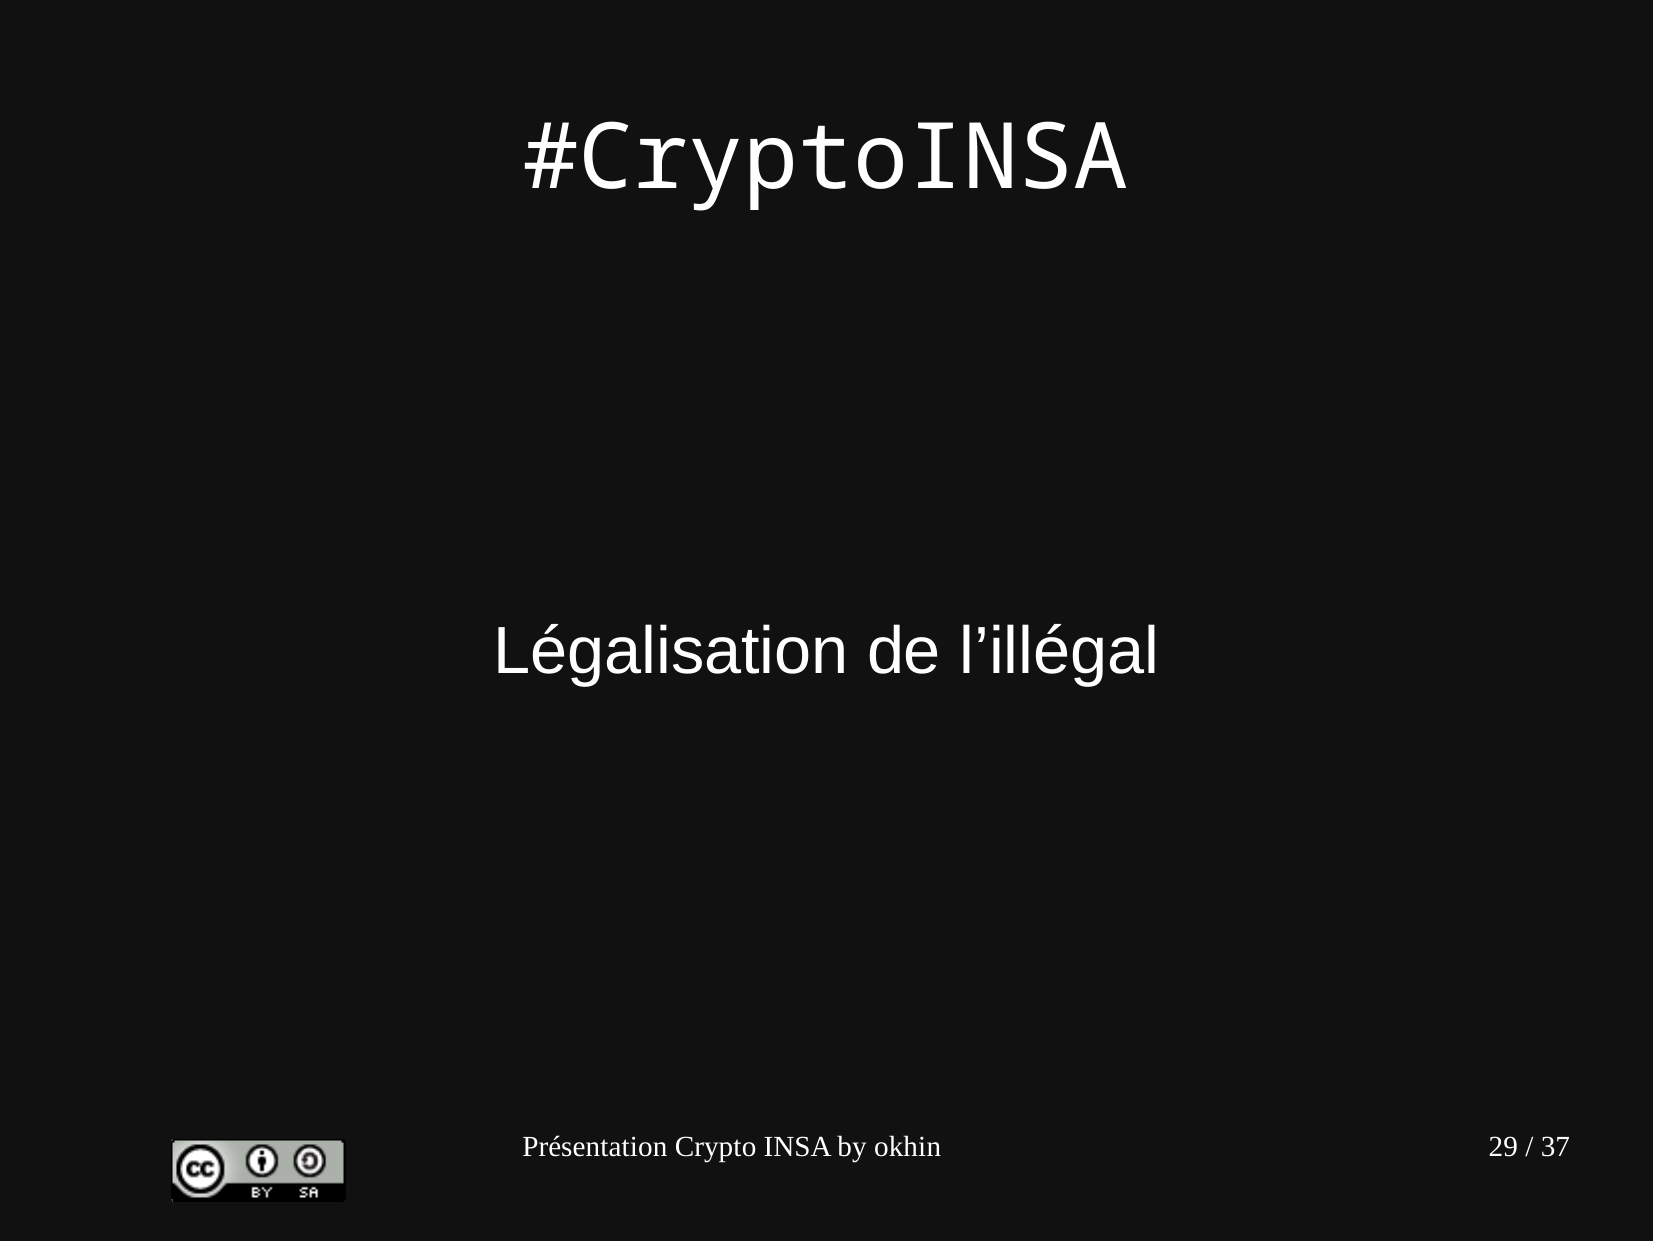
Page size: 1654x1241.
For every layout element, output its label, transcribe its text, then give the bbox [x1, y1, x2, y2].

subtitle Légalisation de l’illégal [82, 290, 1571, 1010]
title #CryptoINSA [82, 49, 1571, 257]
picture [171, 1139, 346, 1202]
